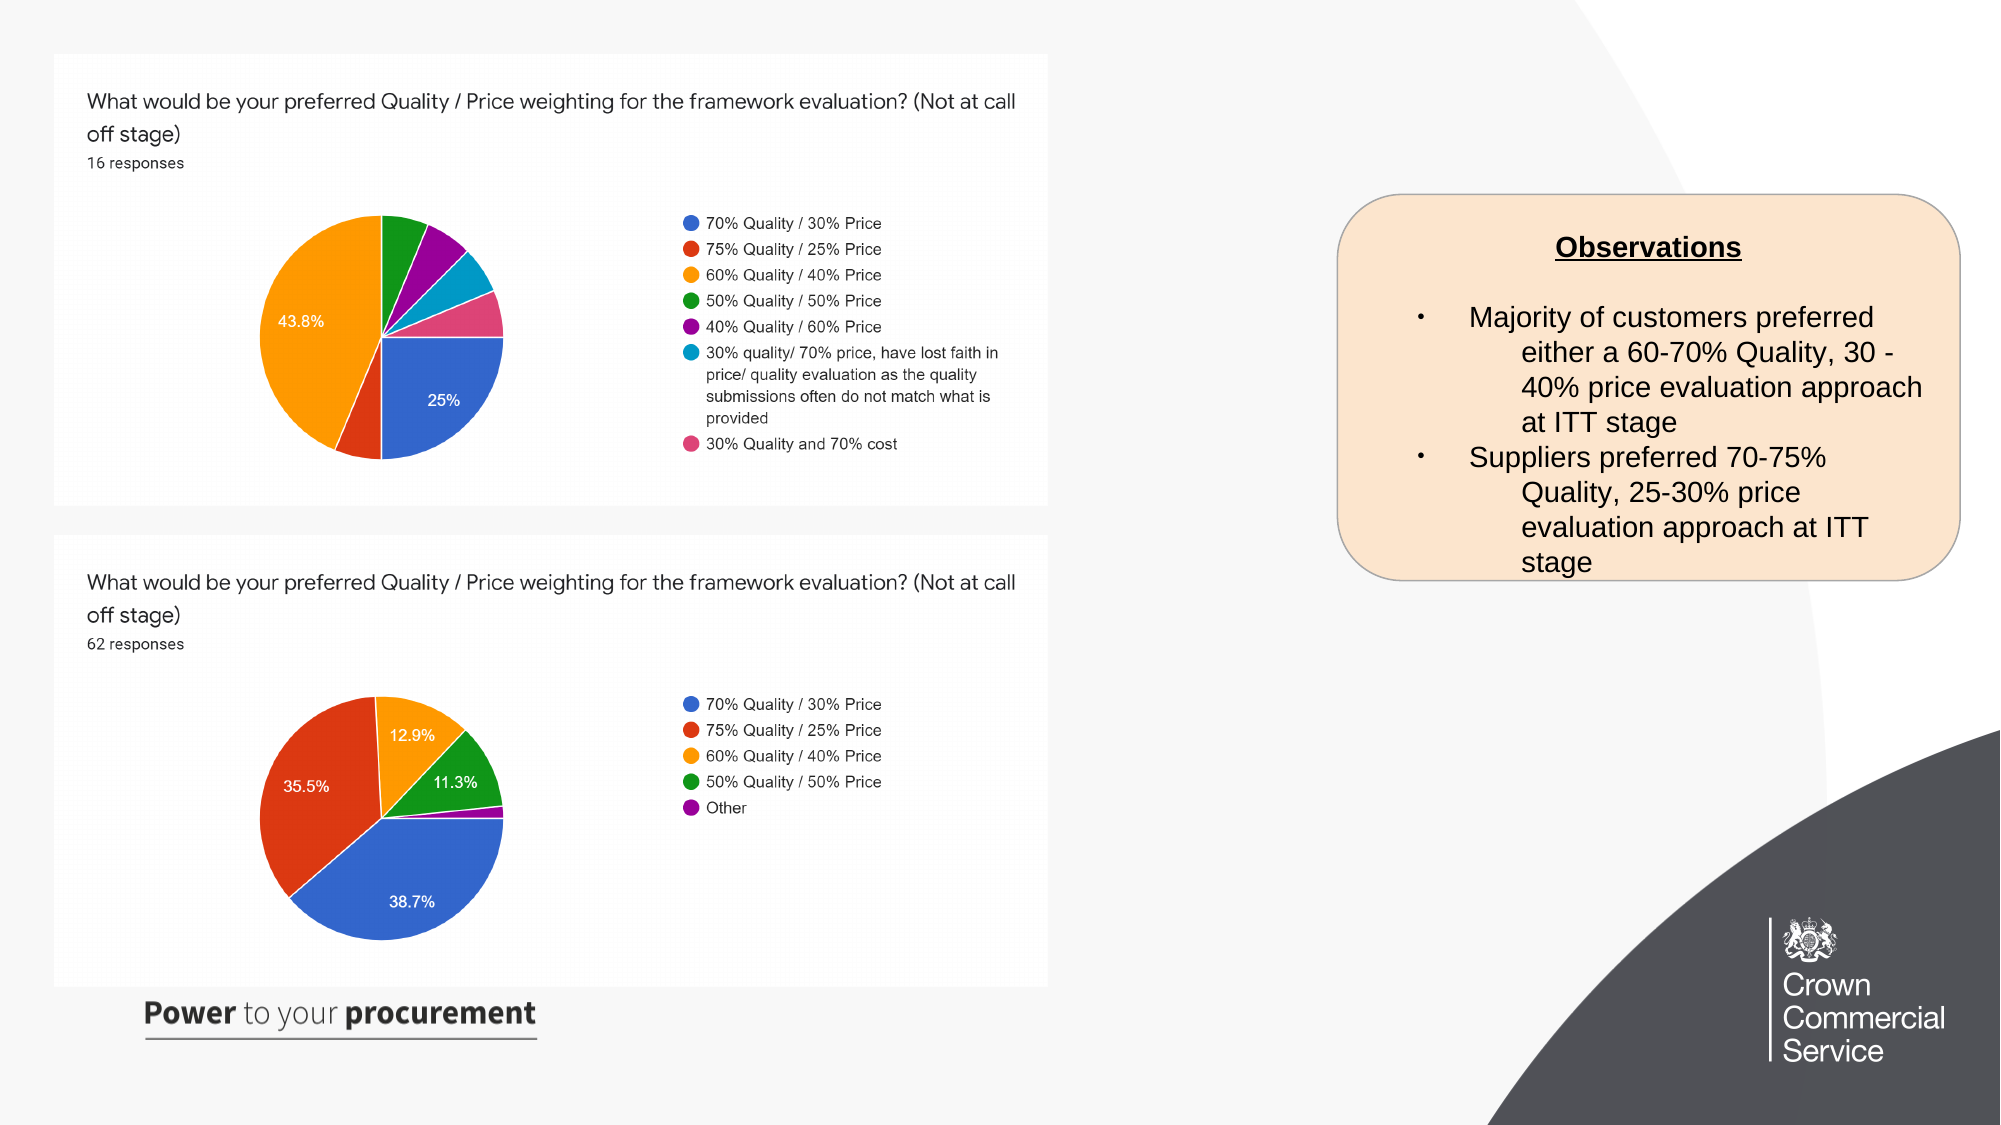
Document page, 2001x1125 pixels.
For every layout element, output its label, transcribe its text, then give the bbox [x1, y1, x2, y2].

picture [54, 535, 1048, 987]
picture [54, 55, 1048, 506]
text_box Observations Majority of customers preferred either a 60-70% Quality, 30 - 40% price evaluation approach at ITT stage Suppliers preferred 70-75% Quality, 25-30% price evaluation approach at ITT stage [1337, 194, 1961, 581]
